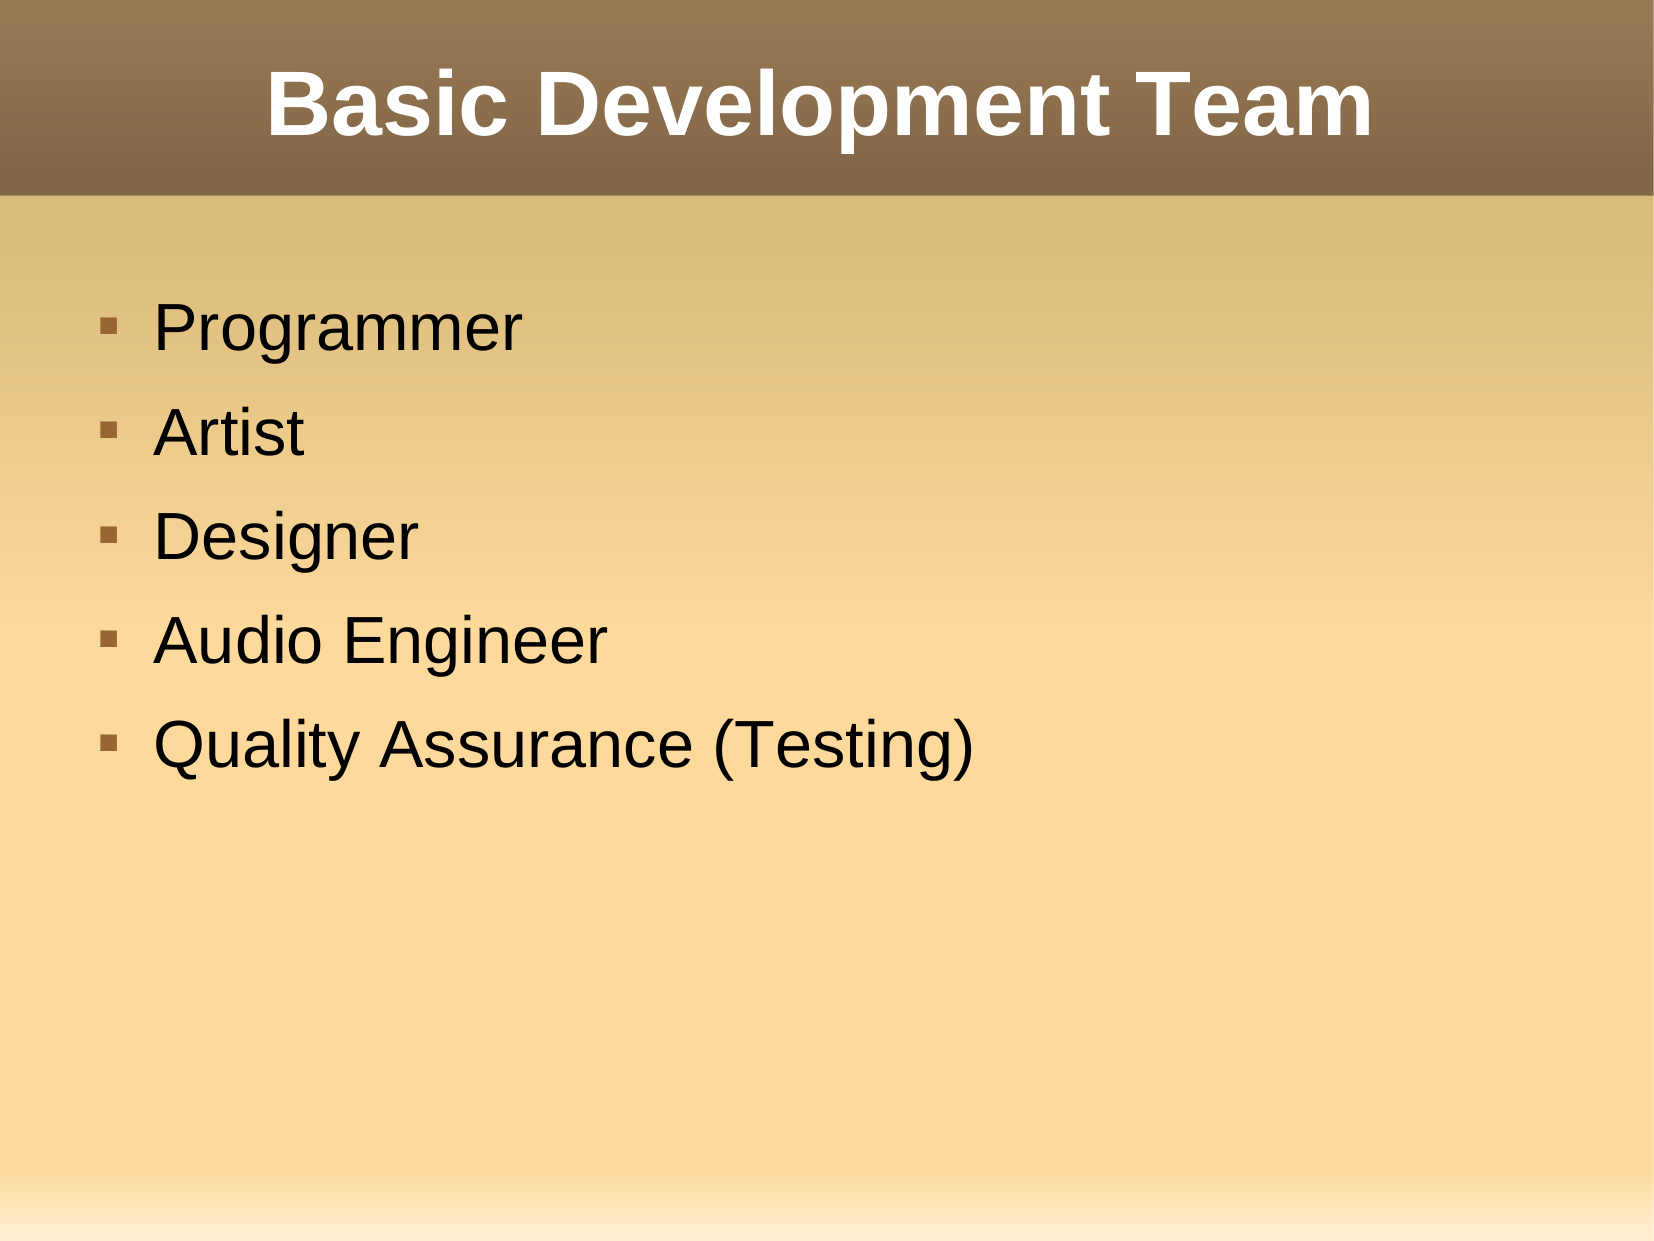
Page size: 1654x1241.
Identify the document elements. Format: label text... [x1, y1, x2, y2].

list Programmer Artist Designer Audio Engineer Quality Assurance (Testing) [82, 290, 1571, 1109]
picture [0, 0, 1654, 1241]
title Basic Development Team [76, 0, 1565, 208]
